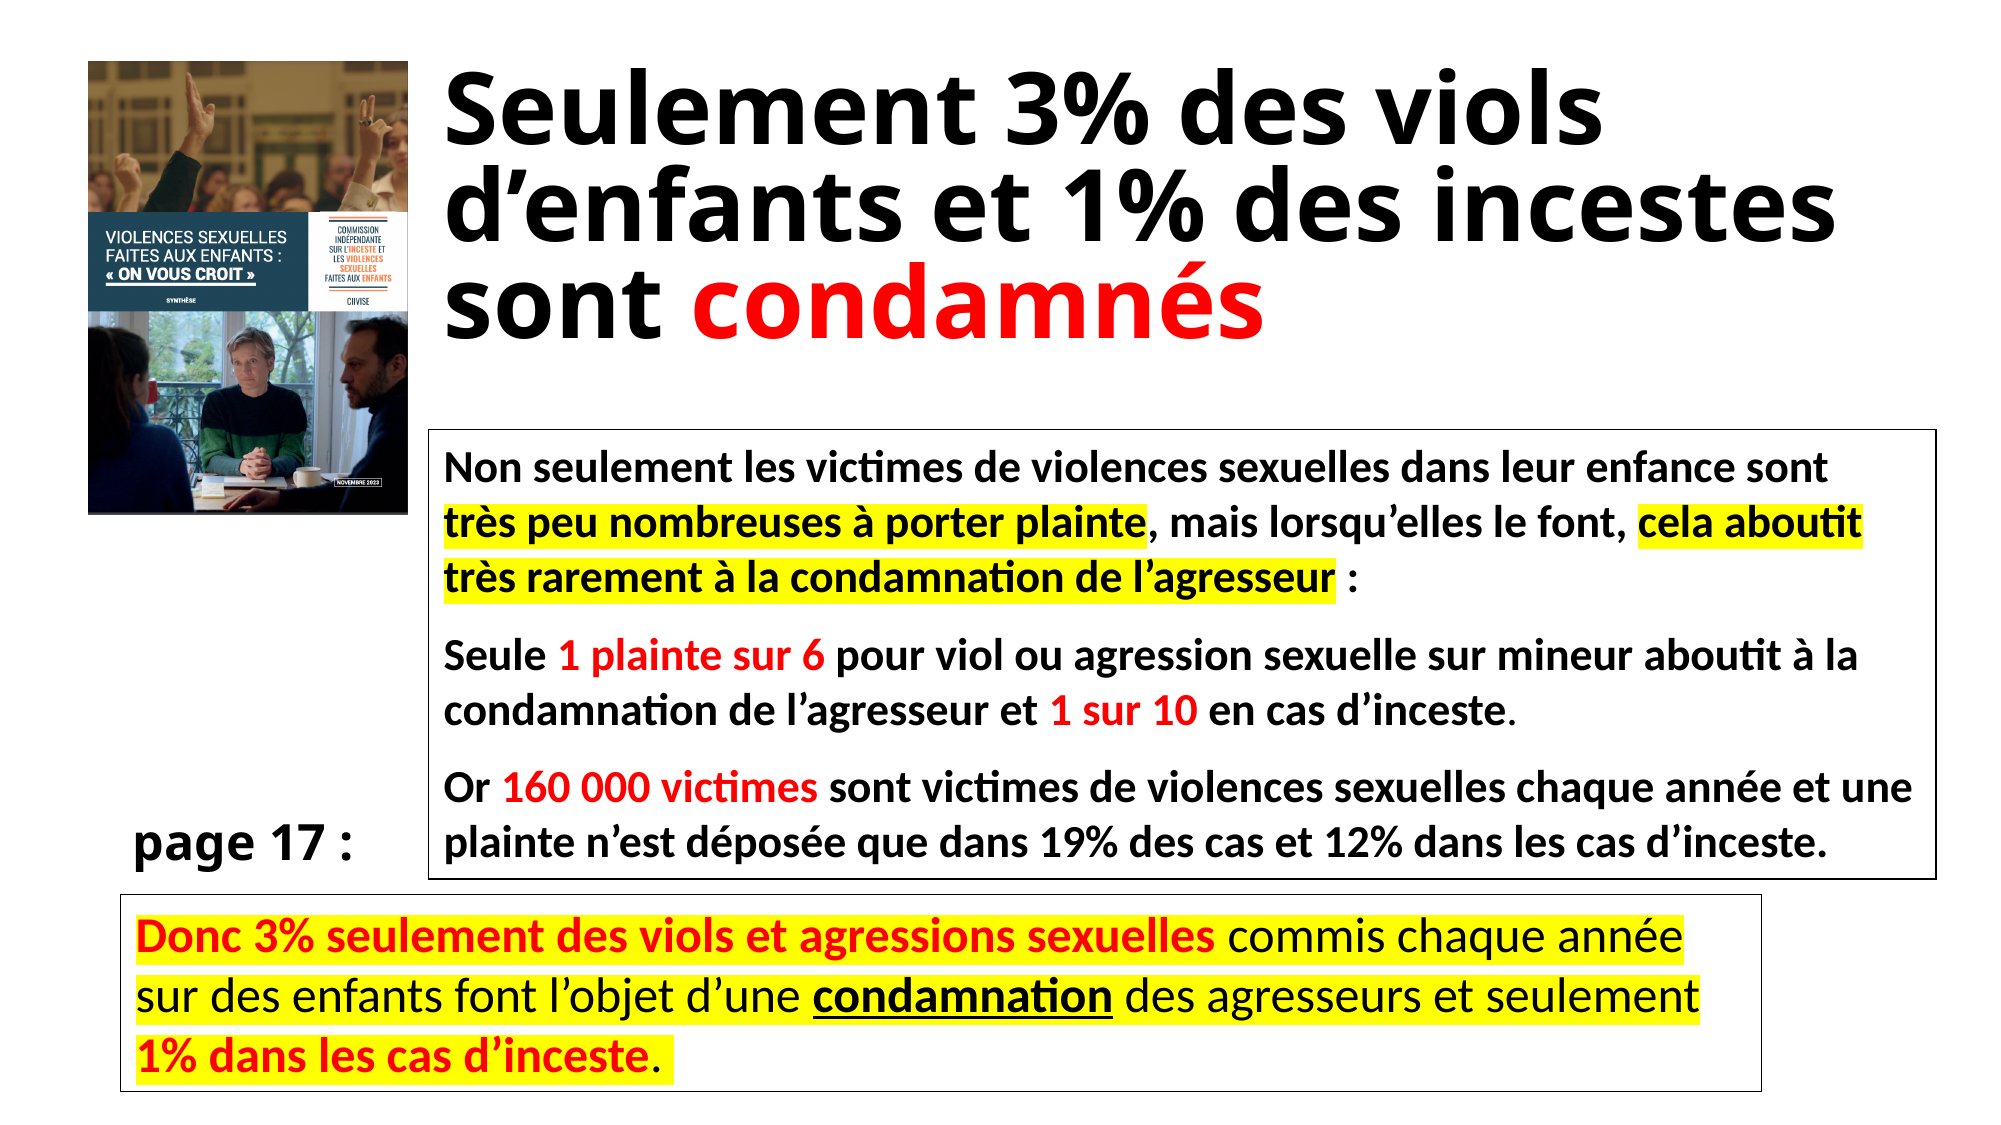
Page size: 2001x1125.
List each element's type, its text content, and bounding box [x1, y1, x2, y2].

text_box page 17 : [117, 803, 408, 879]
text_box Donc 3% seulement des viols et agressions sexuelles commis chaque année sur des enfants font l’objet d’une condamnation des agresseurs et seulement 1% dans les cas d’inceste. [120, 894, 1762, 1092]
text_box Seulement 3% des viols d’enfants et 1% des incestes sont condamnés [428, 59, 1862, 373]
picture [88, 61, 408, 515]
text_box Non seulement les victimes de violences sexuelles dans leur enfance sont très peu nombreuses à porter plainte, mais lorsqu’elles le font, cela aboutit très rarement à la condamnation de l’agresseur : Seule 1 plainte sur 6 pour viol ou agression sexuelle sur mineur aboutit à la condamnation de l’agresseur et 1 sur 10 en cas d’inceste. Or 160 000 victimes sont victimes de violences sexuelles chaque année et une plainte n’est déposée que dans 19% des cas et 12% dans les cas d’inceste. [428, 429, 1936, 879]
